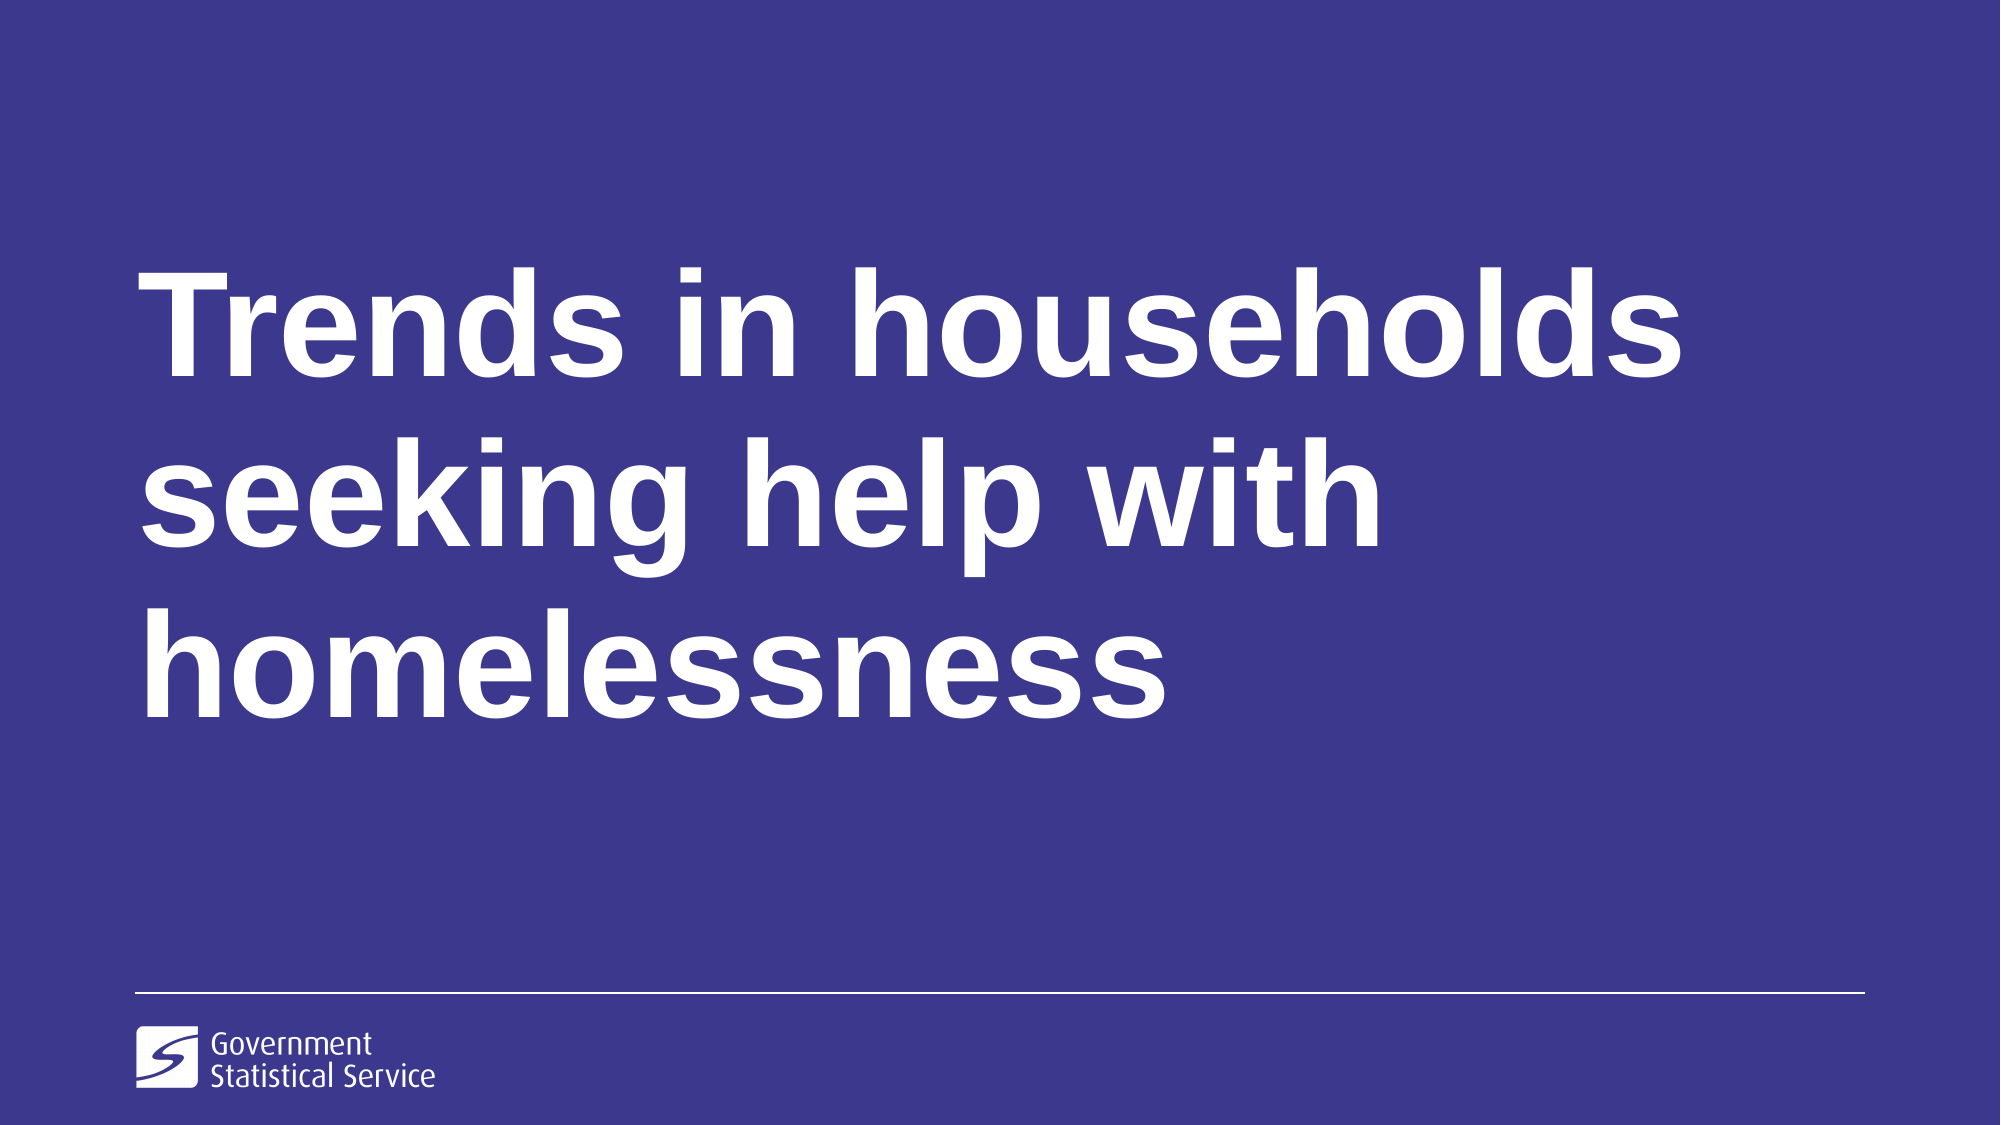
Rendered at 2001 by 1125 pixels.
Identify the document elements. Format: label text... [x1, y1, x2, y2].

title Trends in households seeking help with homelessness [137, 239, 1863, 758]
